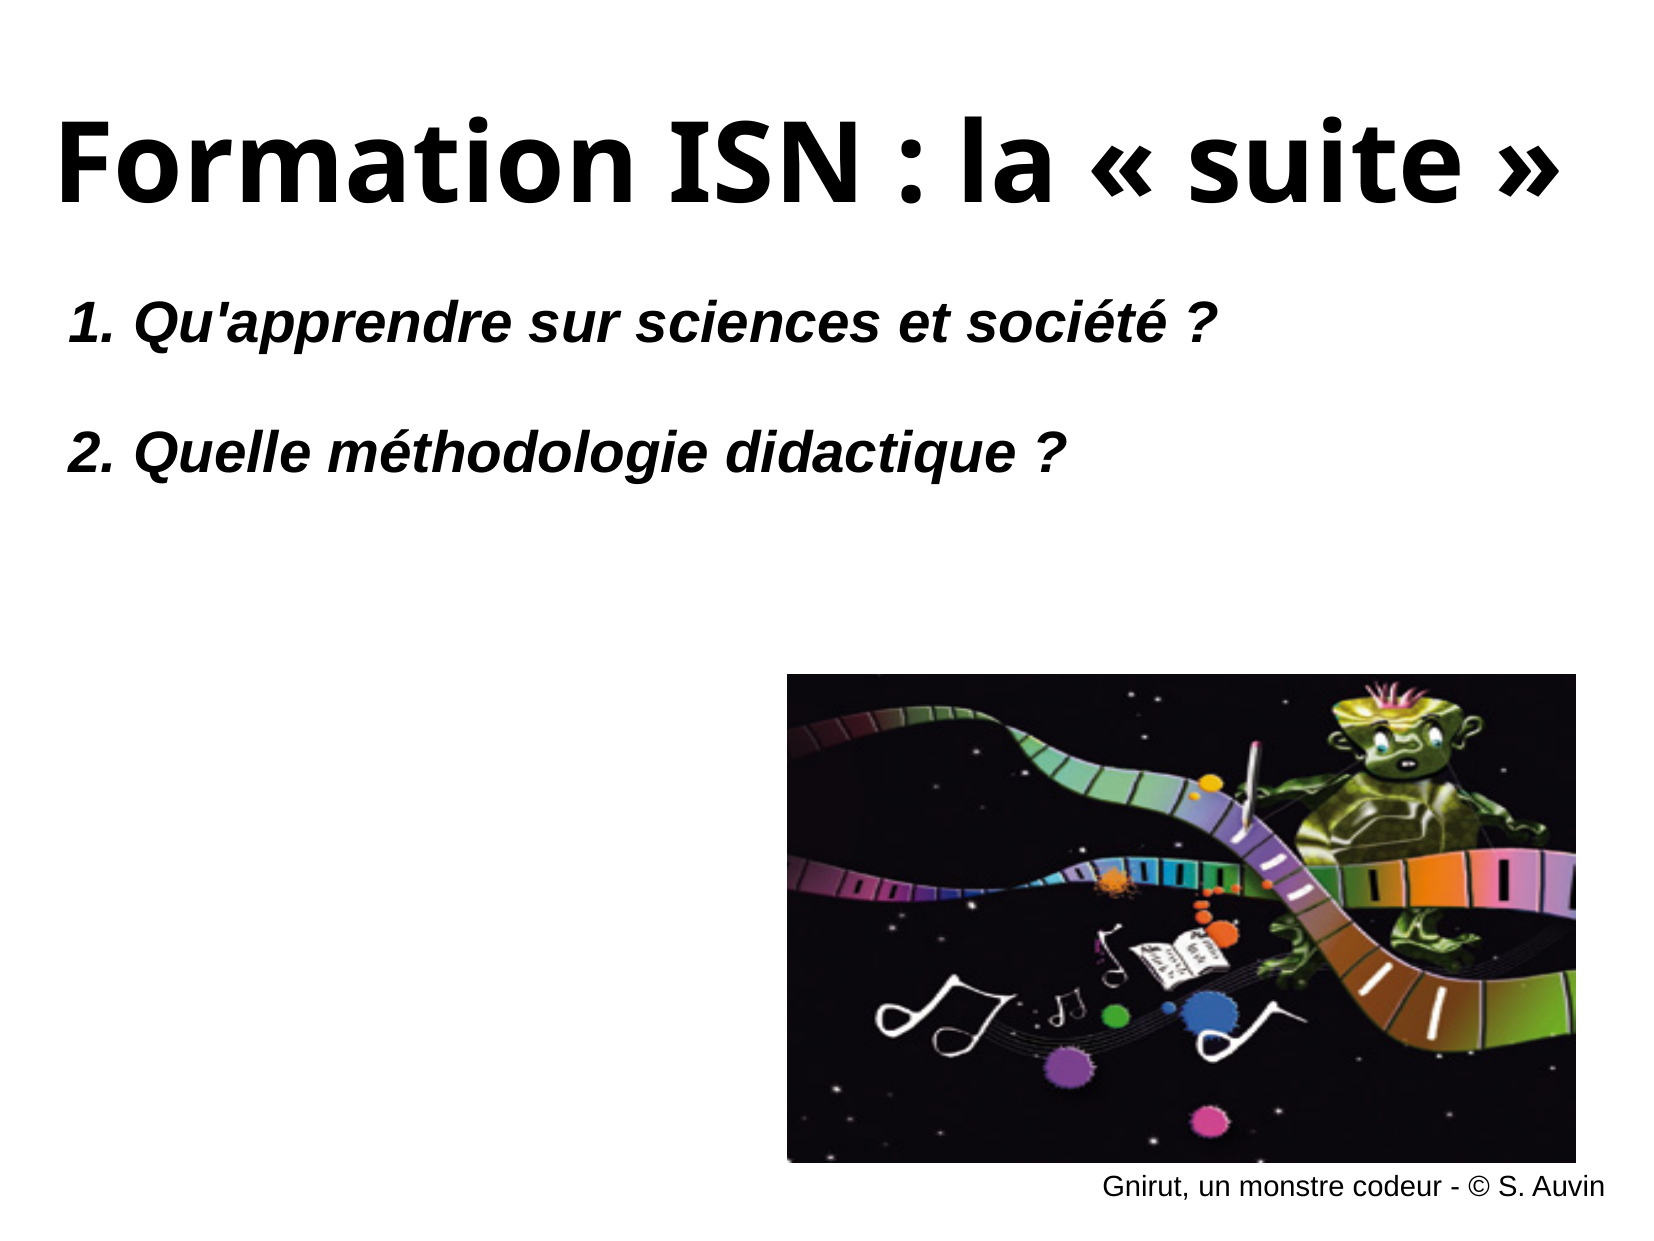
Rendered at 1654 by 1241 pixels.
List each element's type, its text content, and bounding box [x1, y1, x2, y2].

picture [787, 674, 1576, 1163]
text_box Gnirut, un monstre codeur - © S. Auvin [1087, 1162, 1651, 1211]
text_box 1. Qu'apprendre sur sciences et société ? 2. Quelle méthodologie didactique ? [37, 282, 1426, 638]
text_box Formation ISN : la « suite » [37, 75, 1613, 332]
